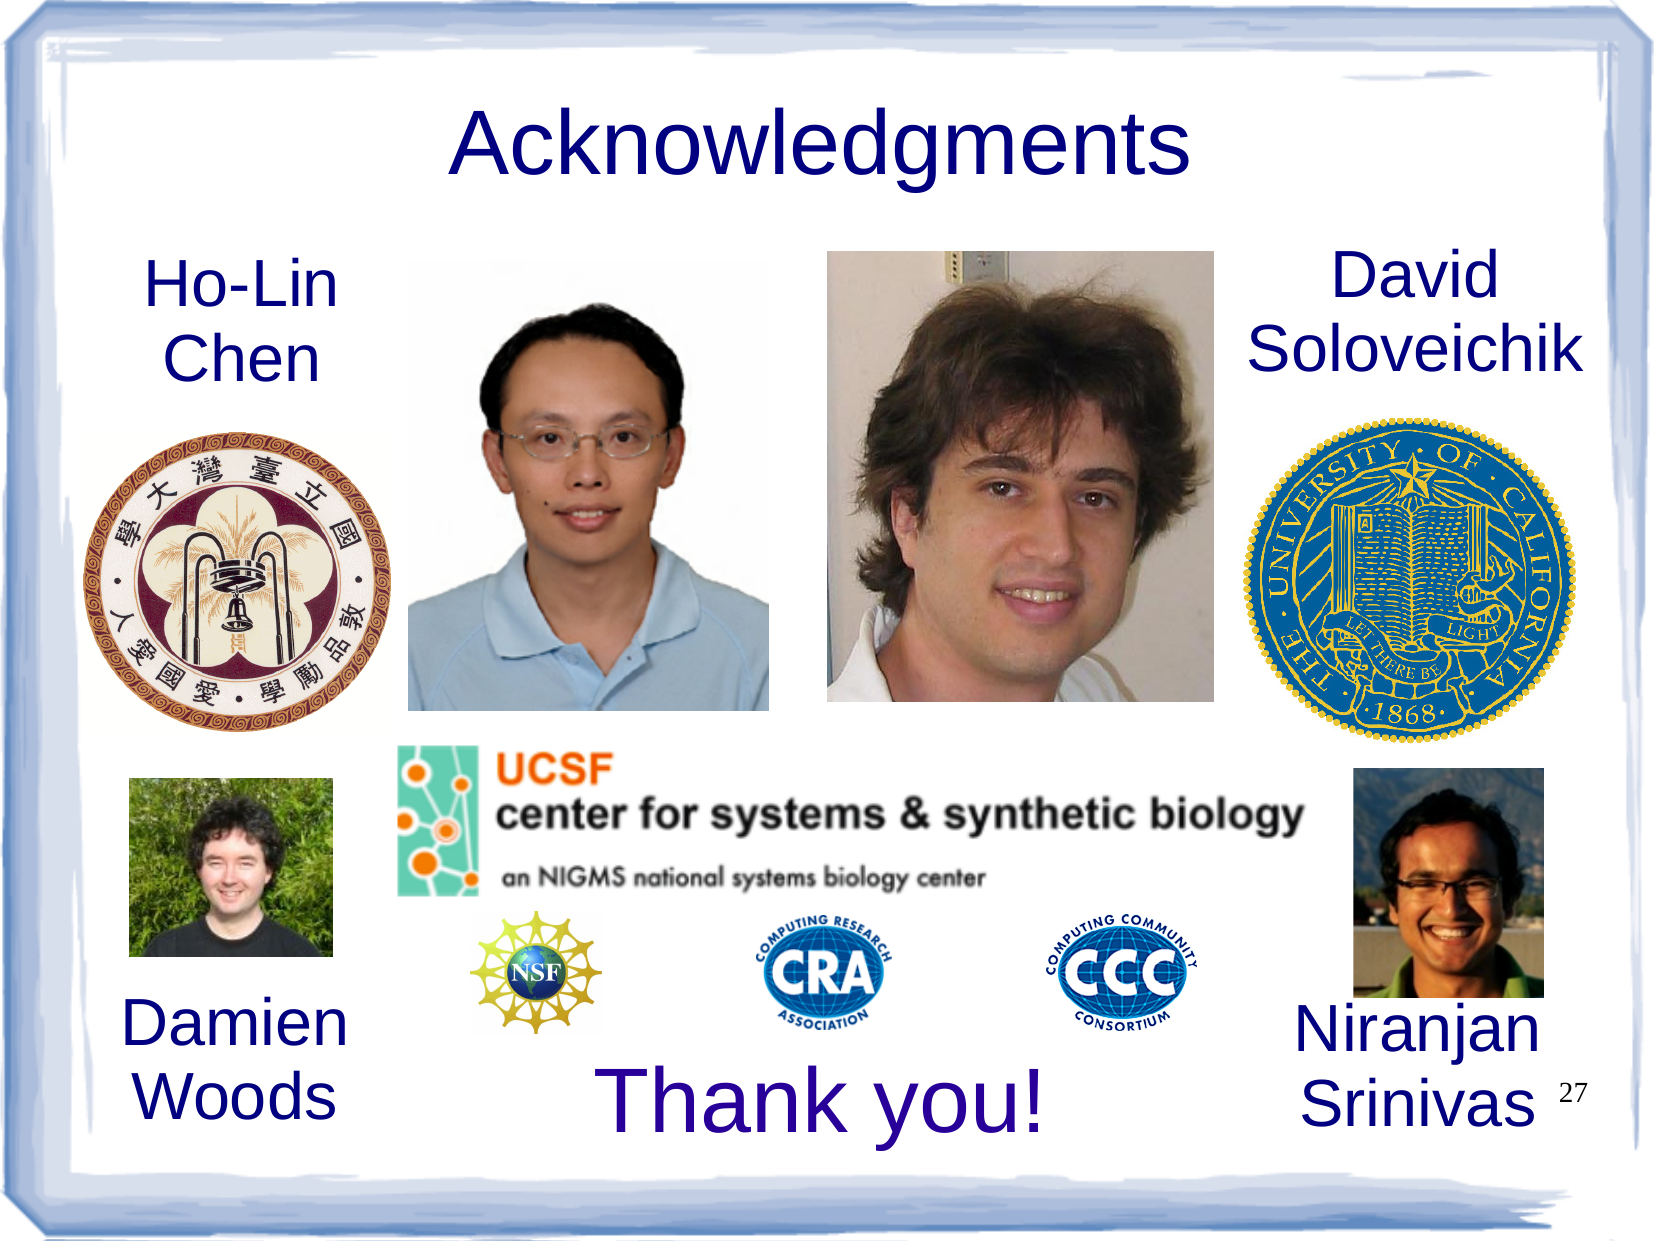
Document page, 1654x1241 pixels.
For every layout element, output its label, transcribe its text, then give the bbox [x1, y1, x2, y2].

text_box Damien Woods [94, 977, 375, 1142]
text_box Acknowledgments [108, 83, 1534, 202]
picture [0, 0, 1654, 1241]
text_box Thank you! [553, 1045, 1089, 1157]
text_box David Soloveichik [1189, 229, 1642, 394]
text_box Niranjan Srinivas [1248, 983, 1588, 1148]
text_box Ho-Lin Chen [15, 238, 469, 404]
